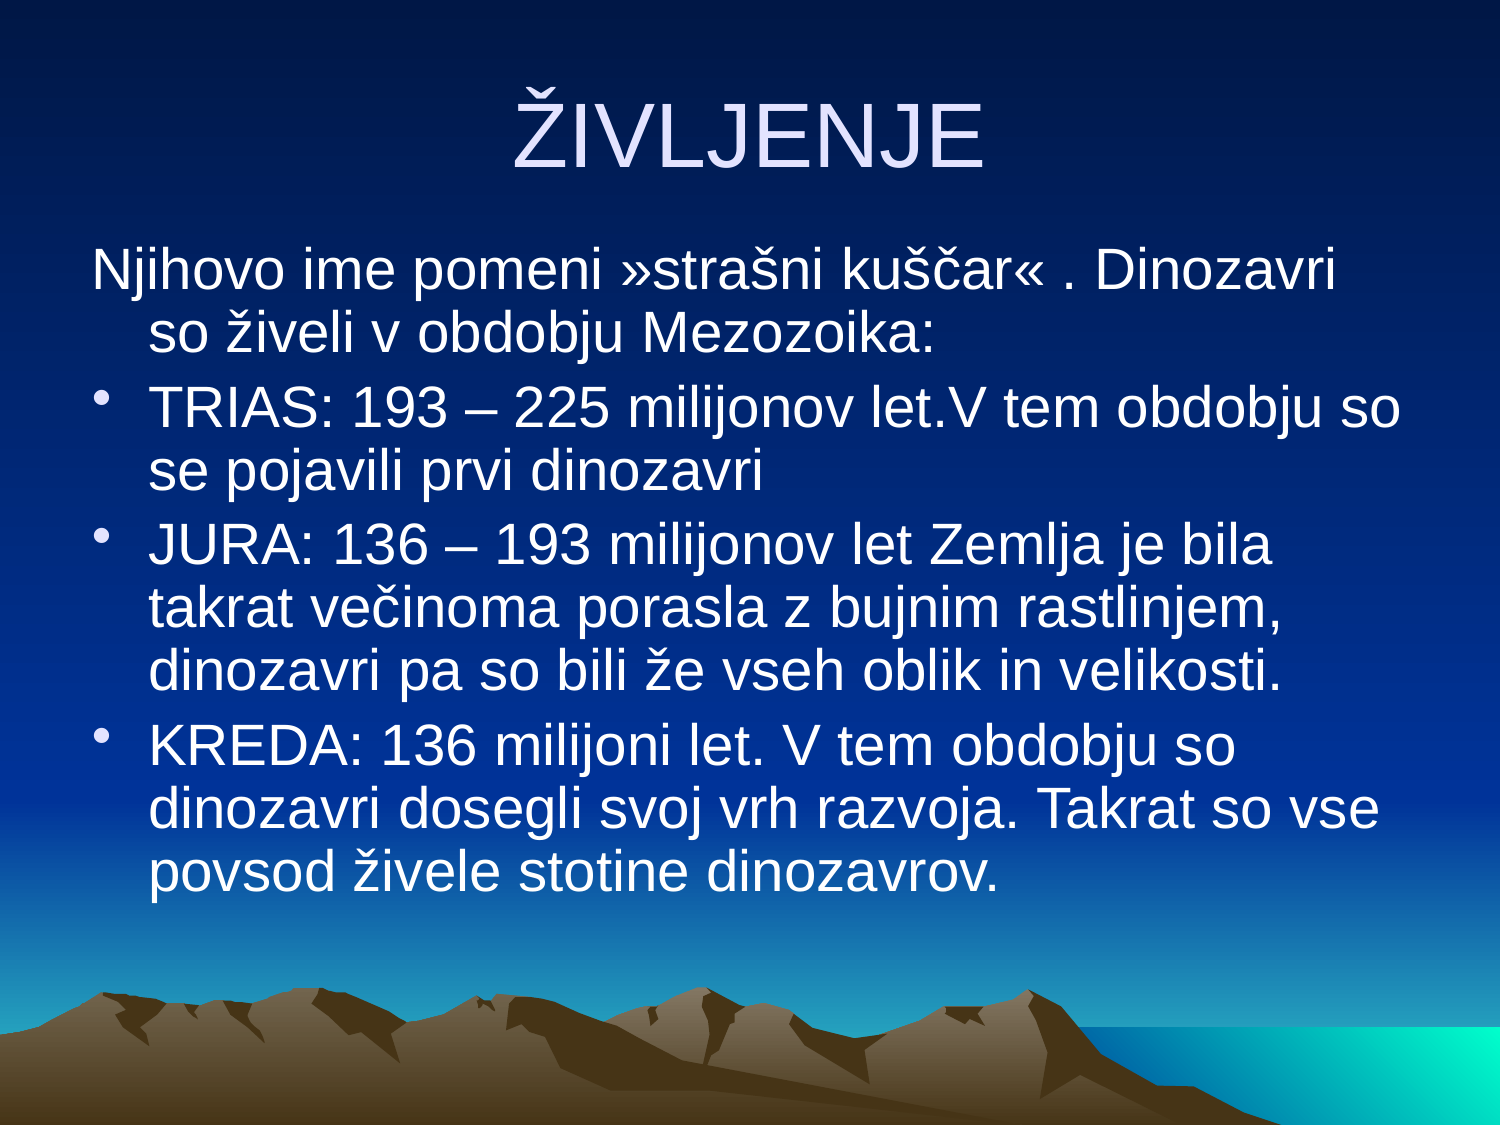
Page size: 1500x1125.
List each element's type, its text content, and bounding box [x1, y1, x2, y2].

title ŽIVLJENJE [75, 37, 1425, 225]
list Njihovo ime pomeni »strašni kuščar« . Dinozavri so živeli v obdobju Mezozoika: TRIAS: 193 – 225 milijonov let.V tem obdobju so se pojavili prvi dinozavri JURA: 136 – 193 milijonov let Zemlja je bila takrat večinoma porasla z bujnim rastlinjem, dinozavri pa so bili že vseh oblik in velikosti. KREDA: 136 milijoni let. V tem obdobju so dinozavri dosegli svoj vrh razvoja. Takrat so vse povsod živele stotine dinozavrov. [76, 231, 1427, 970]
